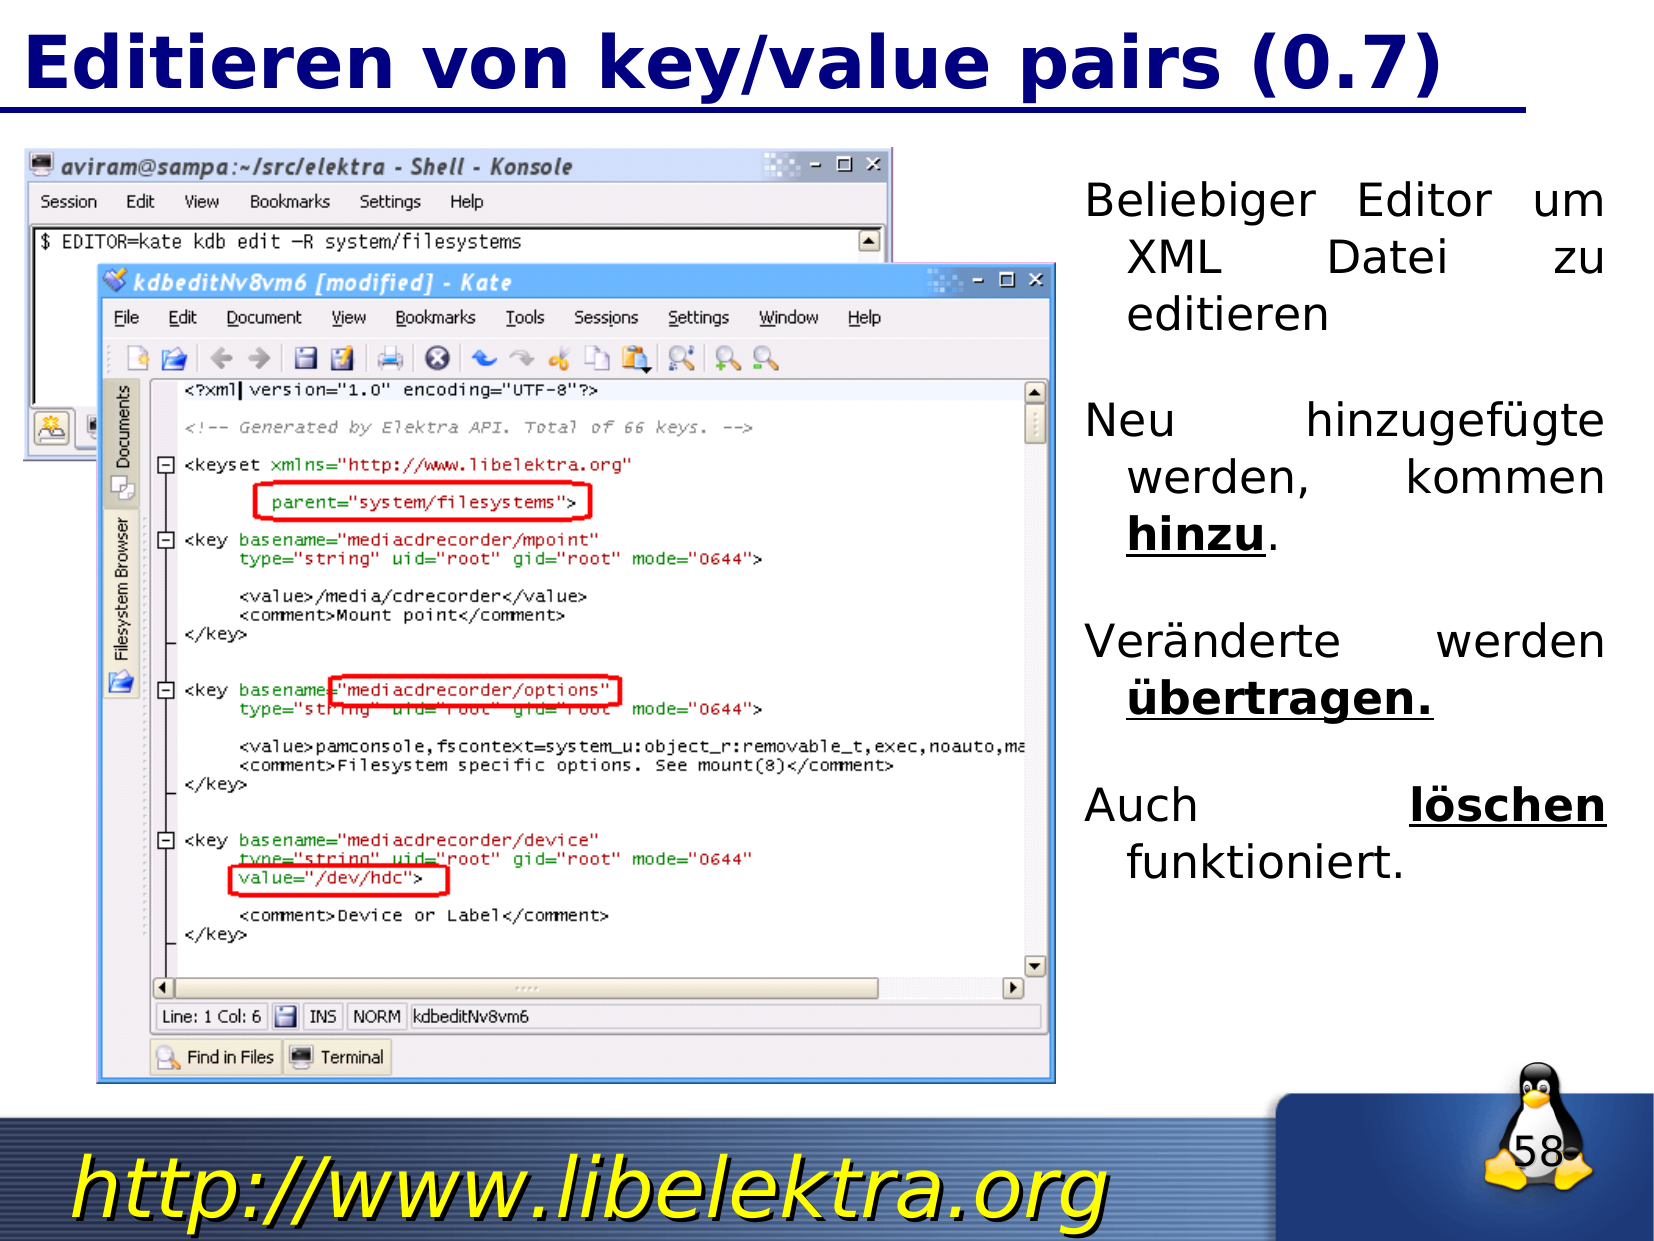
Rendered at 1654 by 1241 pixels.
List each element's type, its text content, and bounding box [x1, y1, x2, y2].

list Beliebiger Editor um XML Datei zu editieren Neu hinzugefügte werden, kommen hinzu. Veränderte werden übertragen. Auch löschen funktioniert. [1069, 162, 1622, 1000]
picture [0, 147, 1654, 1241]
text_box Editieren von key/value pairs (0.7) [22, 14, 1611, 111]
text_box <Nummer> [1312, 1122, 1566, 1178]
